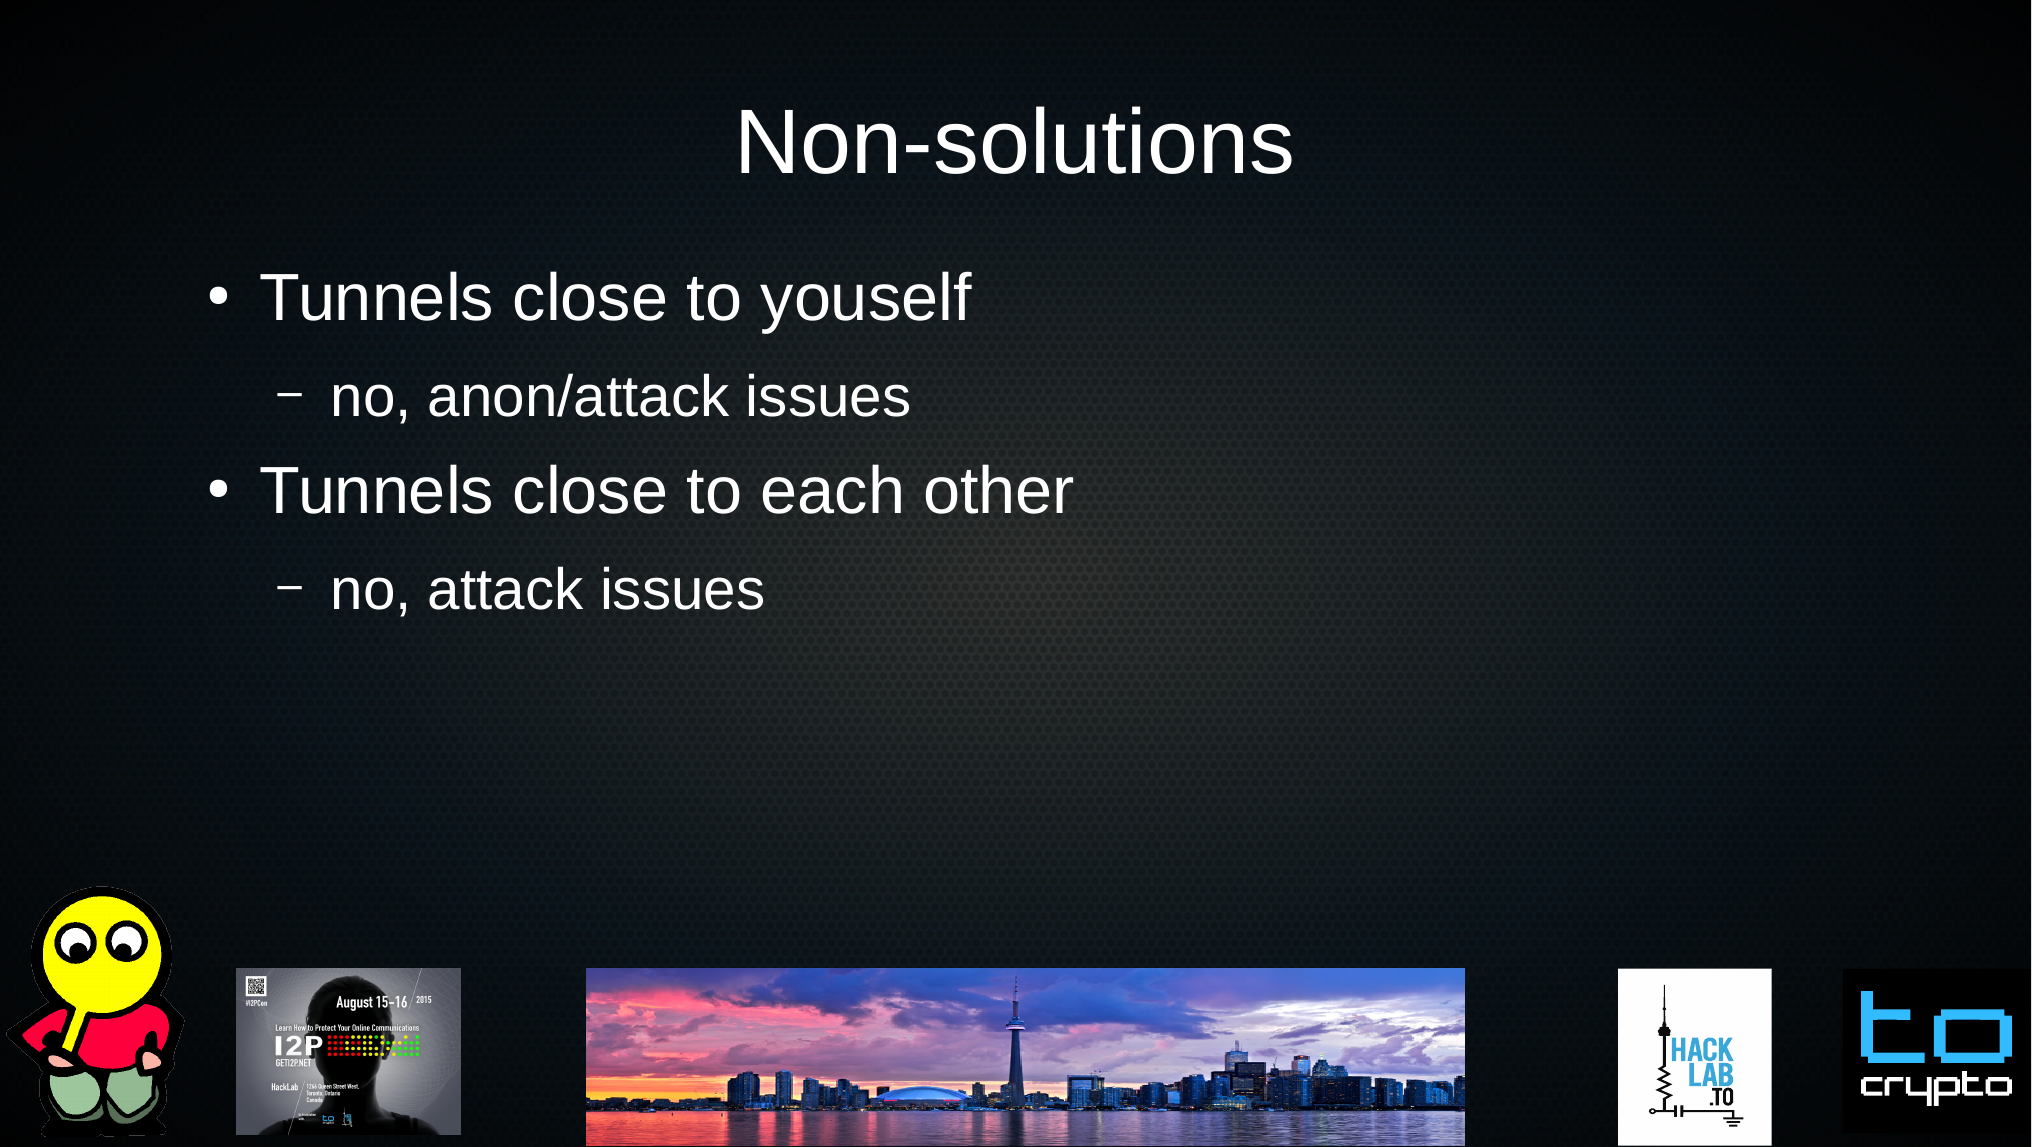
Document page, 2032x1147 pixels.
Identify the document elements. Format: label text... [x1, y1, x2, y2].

list Tunnels close to youself no, anon/attack issues Tunnels close to each other no, attack issues [188, 259, 1777, 925]
title Non-solutions [101, 45, 1930, 237]
picture [0, 0, 2032, 1147]
